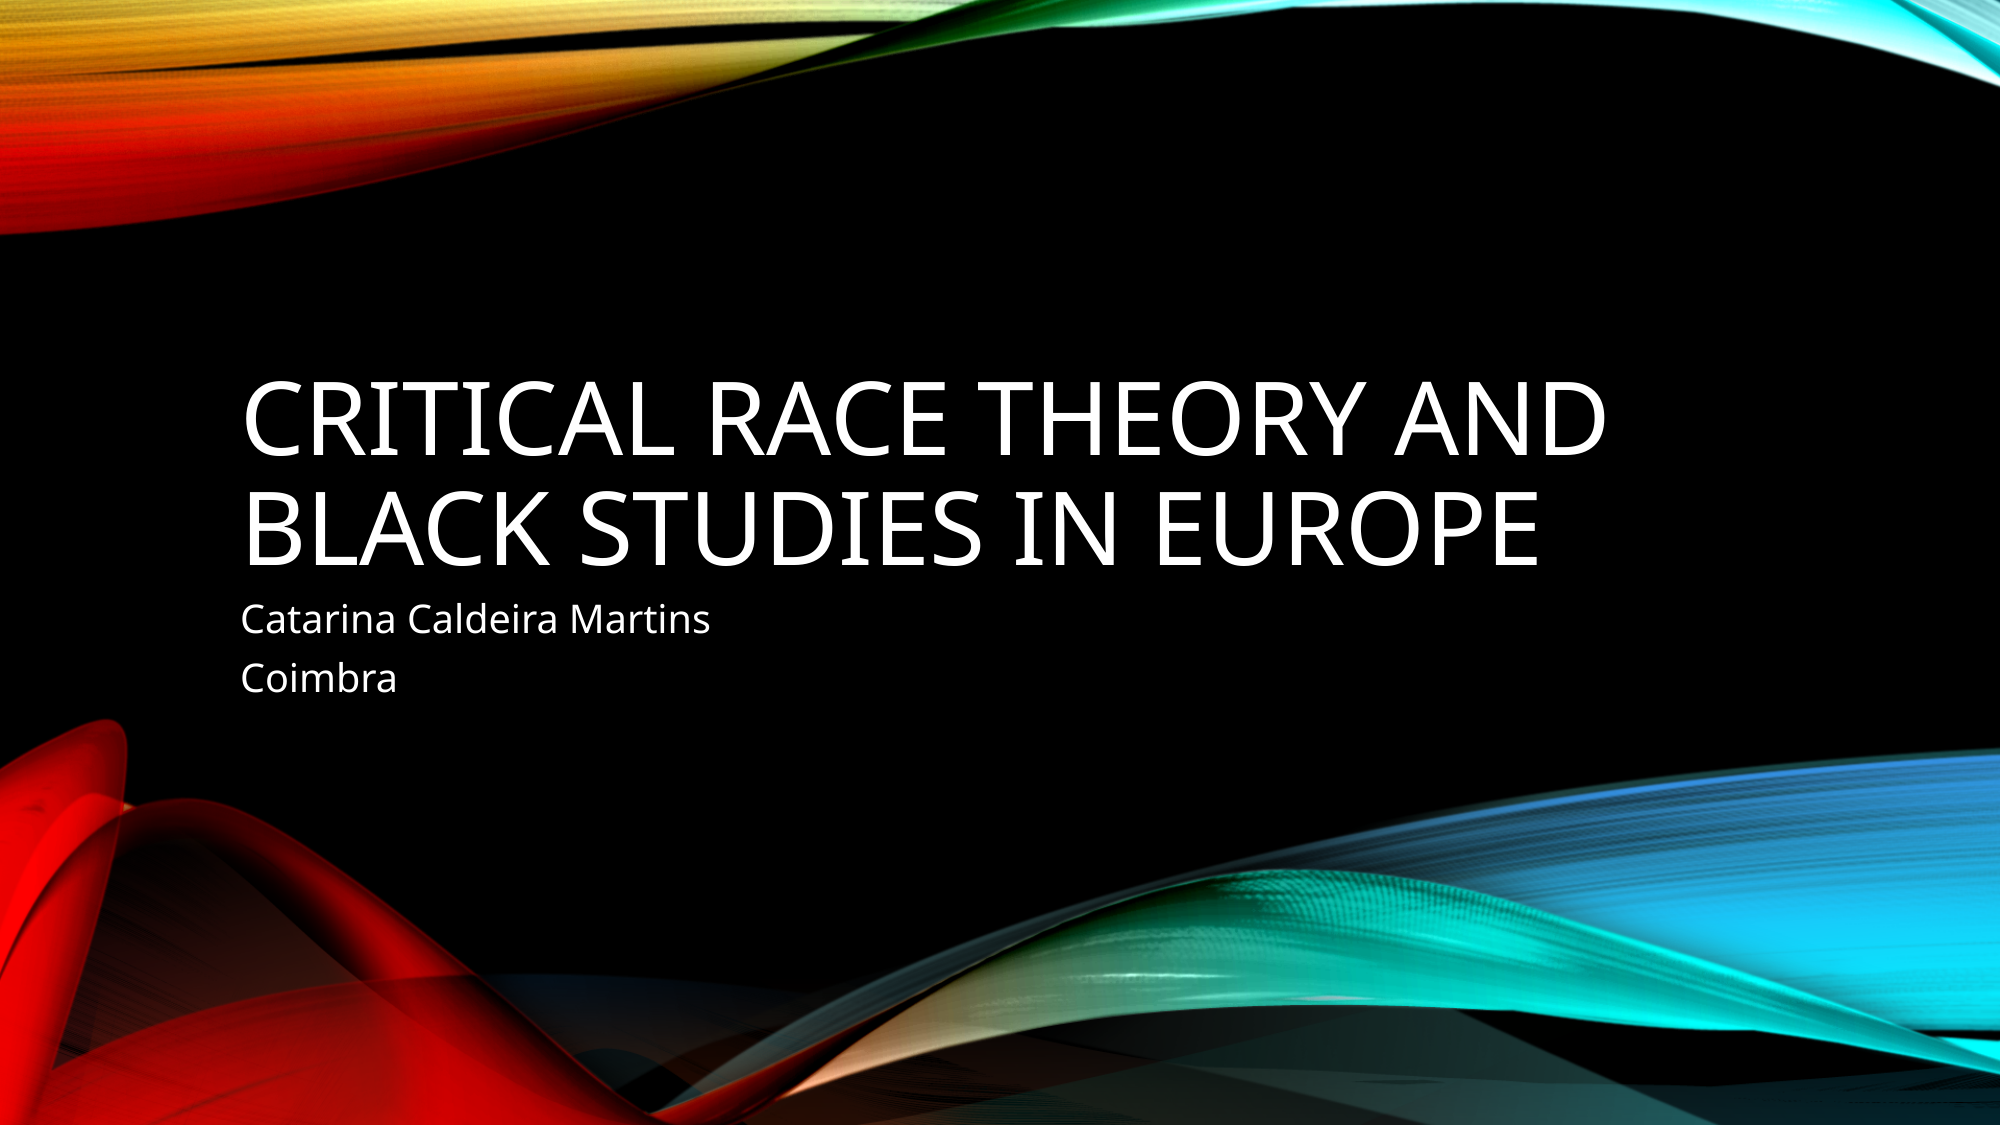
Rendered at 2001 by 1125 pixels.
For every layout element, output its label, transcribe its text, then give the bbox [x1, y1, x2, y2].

subtitle Catarina Caldeira Martins Coimbra [225, 595, 1776, 709]
title Critical race theory and black studies in Europe [225, 295, 1776, 595]
